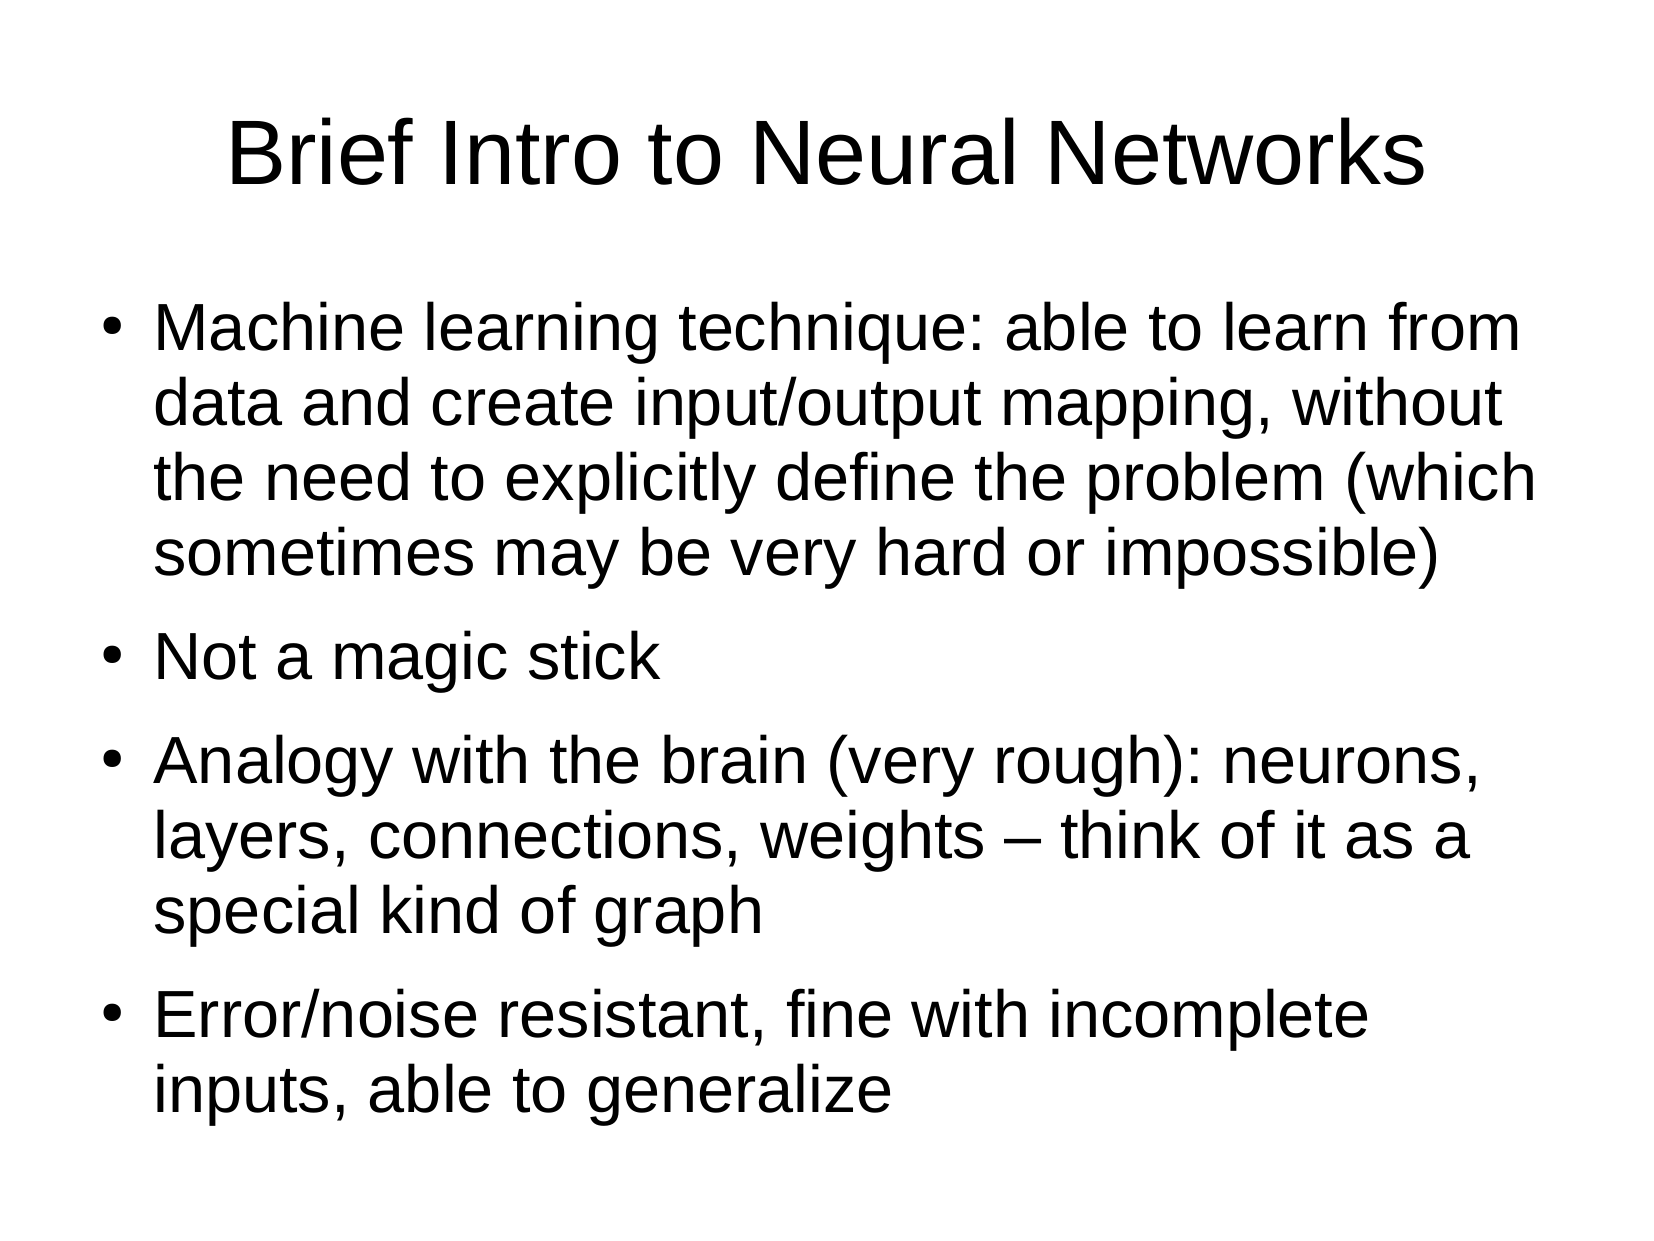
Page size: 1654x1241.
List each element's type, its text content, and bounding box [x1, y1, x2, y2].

title Brief Intro to Neural Networks [82, 49, 1571, 257]
list Machine learning technique: able to learn from data and create input/output mapping, without the need to explicitly define the problem (which sometimes may be very hard or impossible) Not a magic stick Analogy with the brain (very rough): neurons, layers, connections, weights – think of it as a special kind of graph Error/noise resistant, fine with incomplete inputs, able to generalize [82, 290, 1571, 1127]
